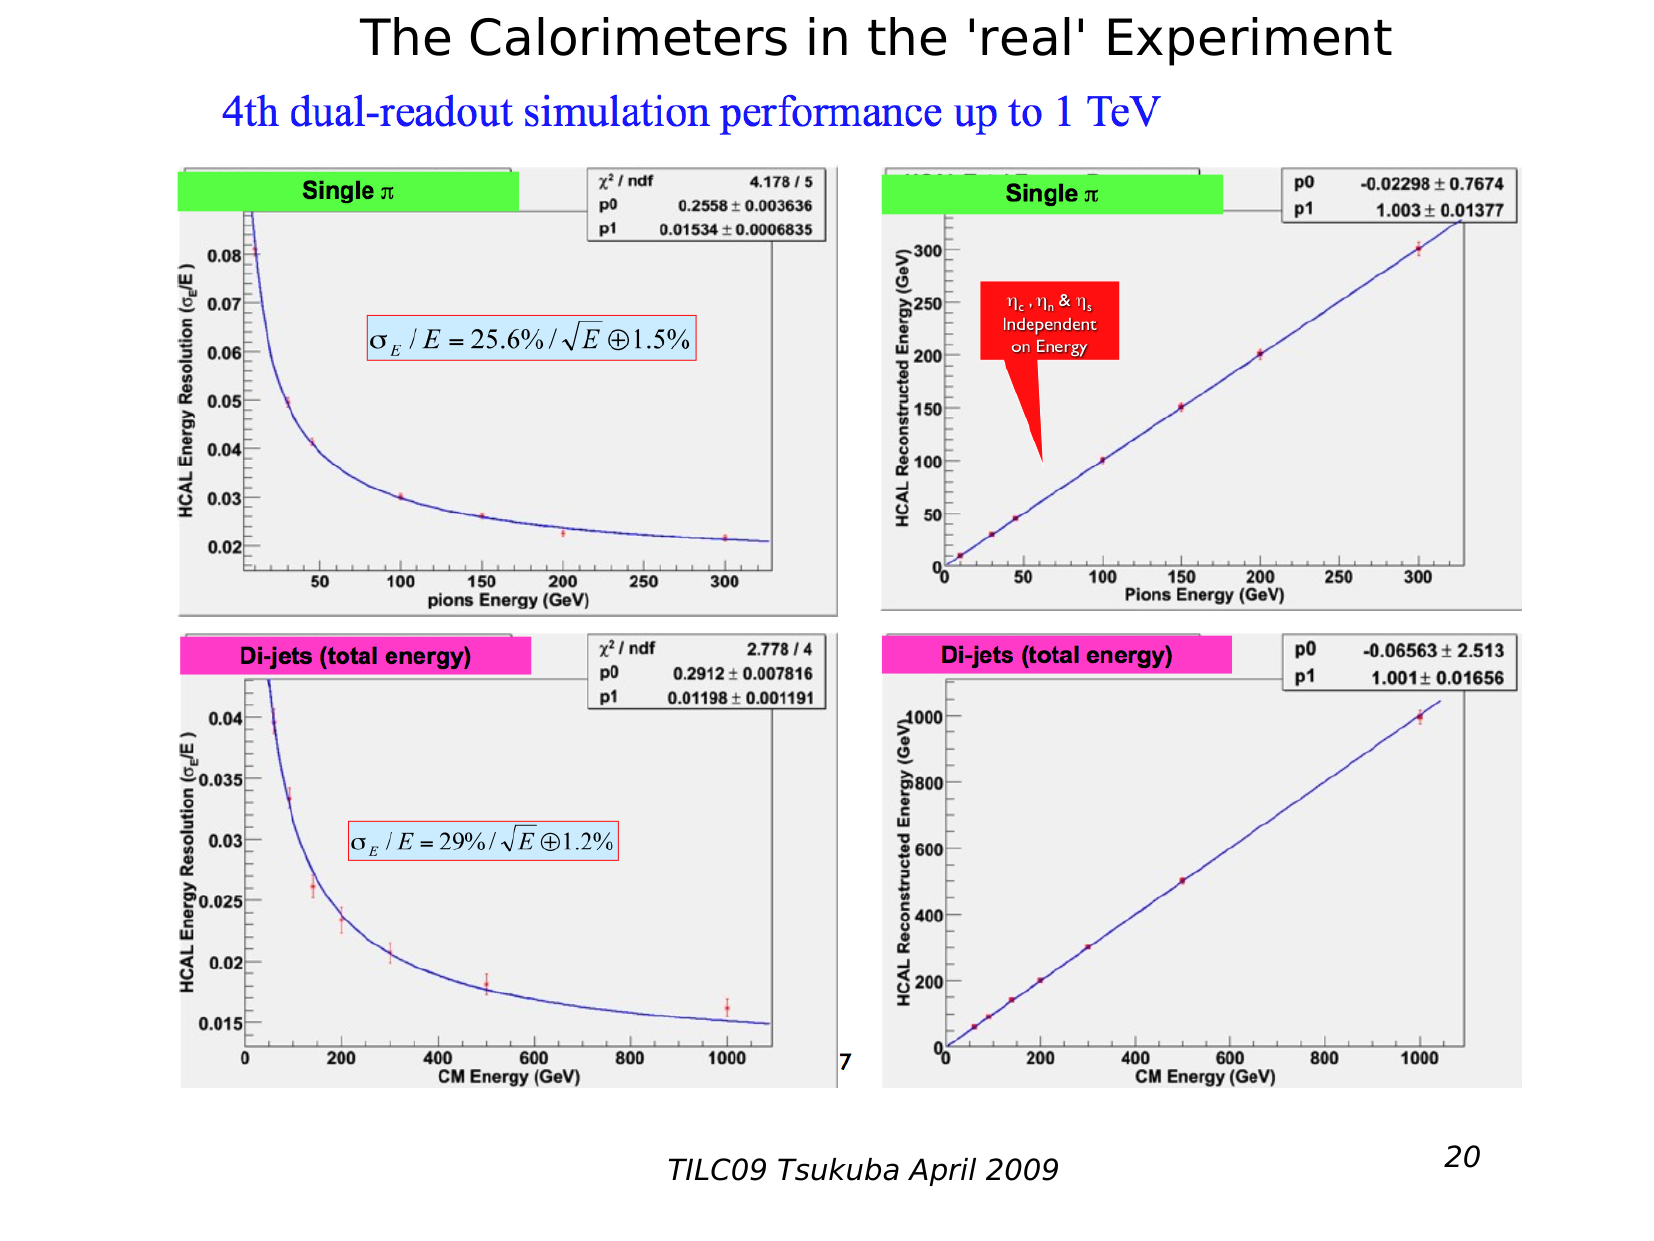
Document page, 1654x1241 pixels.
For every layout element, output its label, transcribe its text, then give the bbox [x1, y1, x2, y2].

picture [169, 82, 1522, 1088]
text_box The Calorimeters in the 'real' Experiment [345, 2, 1396, 77]
